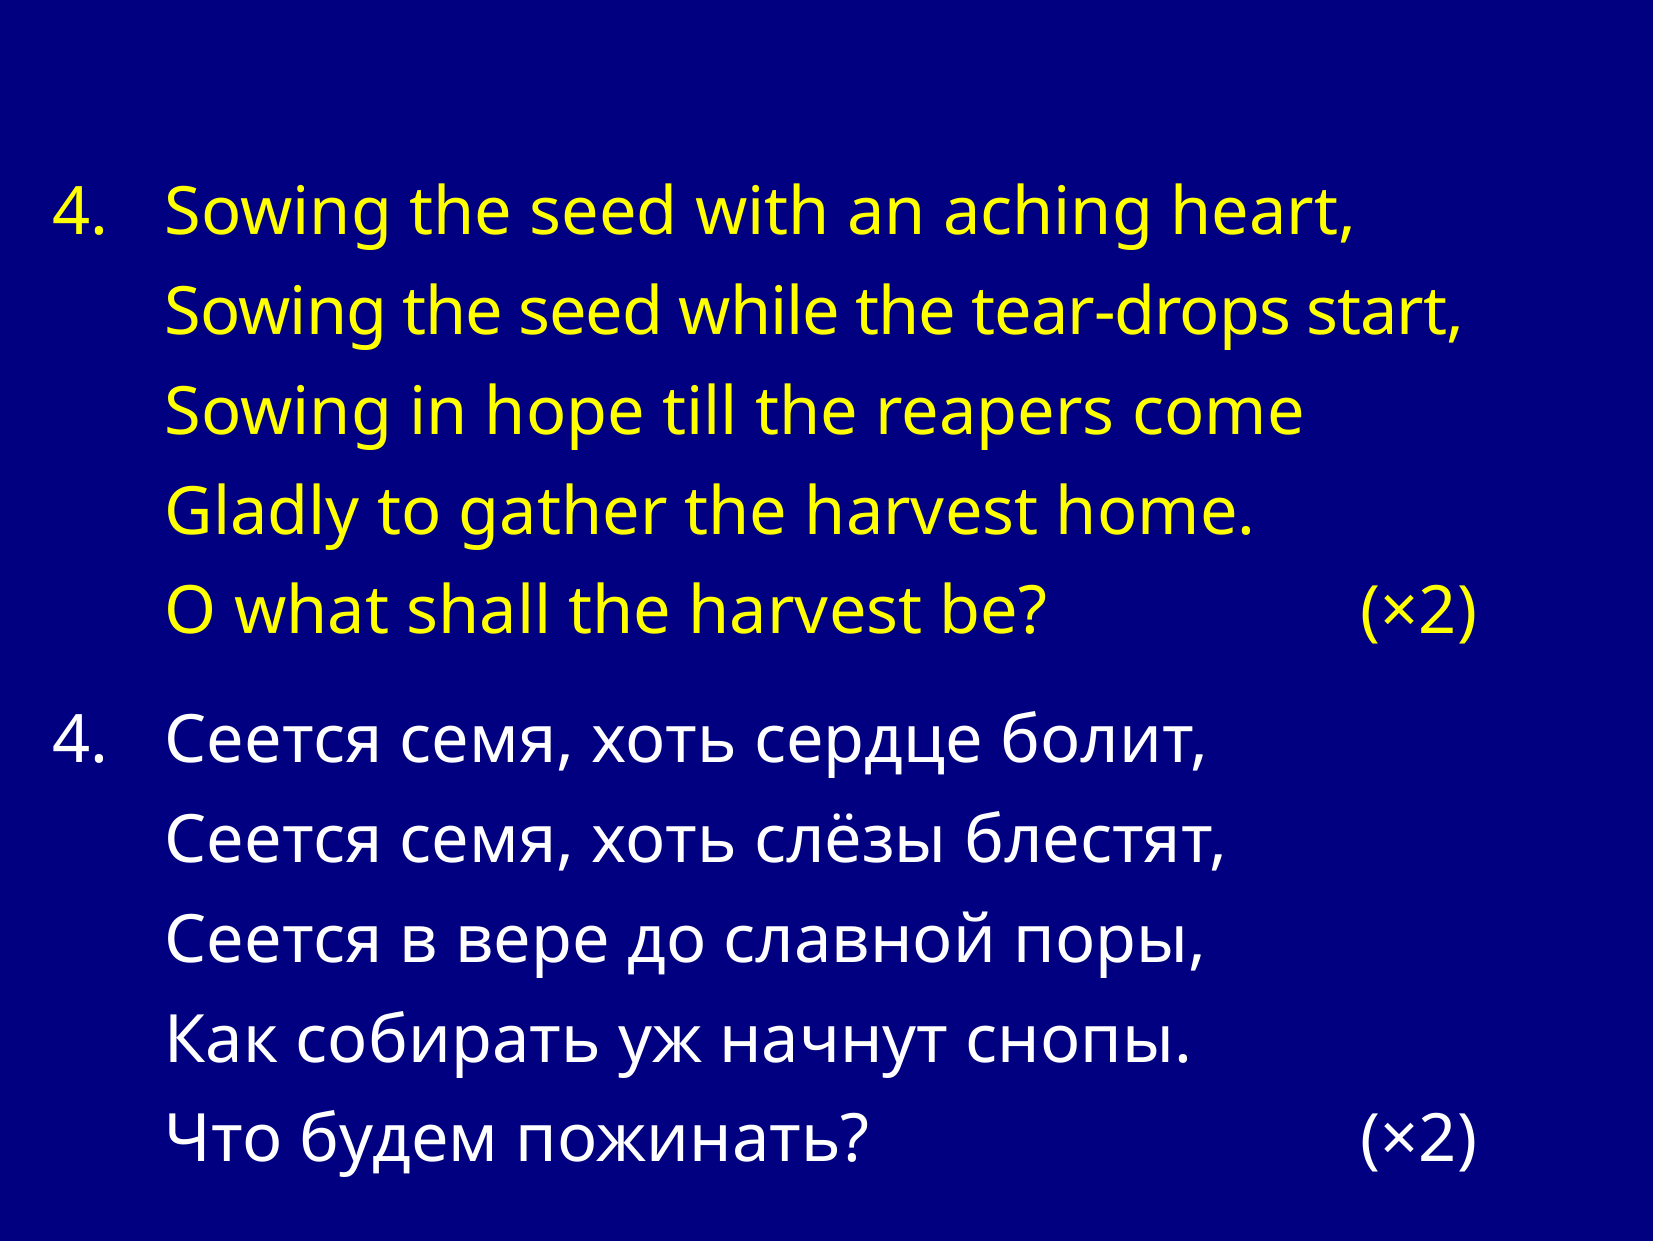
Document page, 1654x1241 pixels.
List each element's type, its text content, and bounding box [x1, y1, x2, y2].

text_box 4. Сеется семя, хоть сердце болит, Сеется семя, хоть слёзы блестят, Сеется в вере до славной поры, Как собирать уж начнут снопы. Что будем пожинать? (×2) [37, 675, 1576, 1163]
text_box 4. Sowing the seed with an aching heart, Sowing the seed while the tear-drops start, Sowing in hope till the reapers come Gladly to gather the harvest home. O what shall the harvest be? (×2) [37, 56, 1653, 638]
